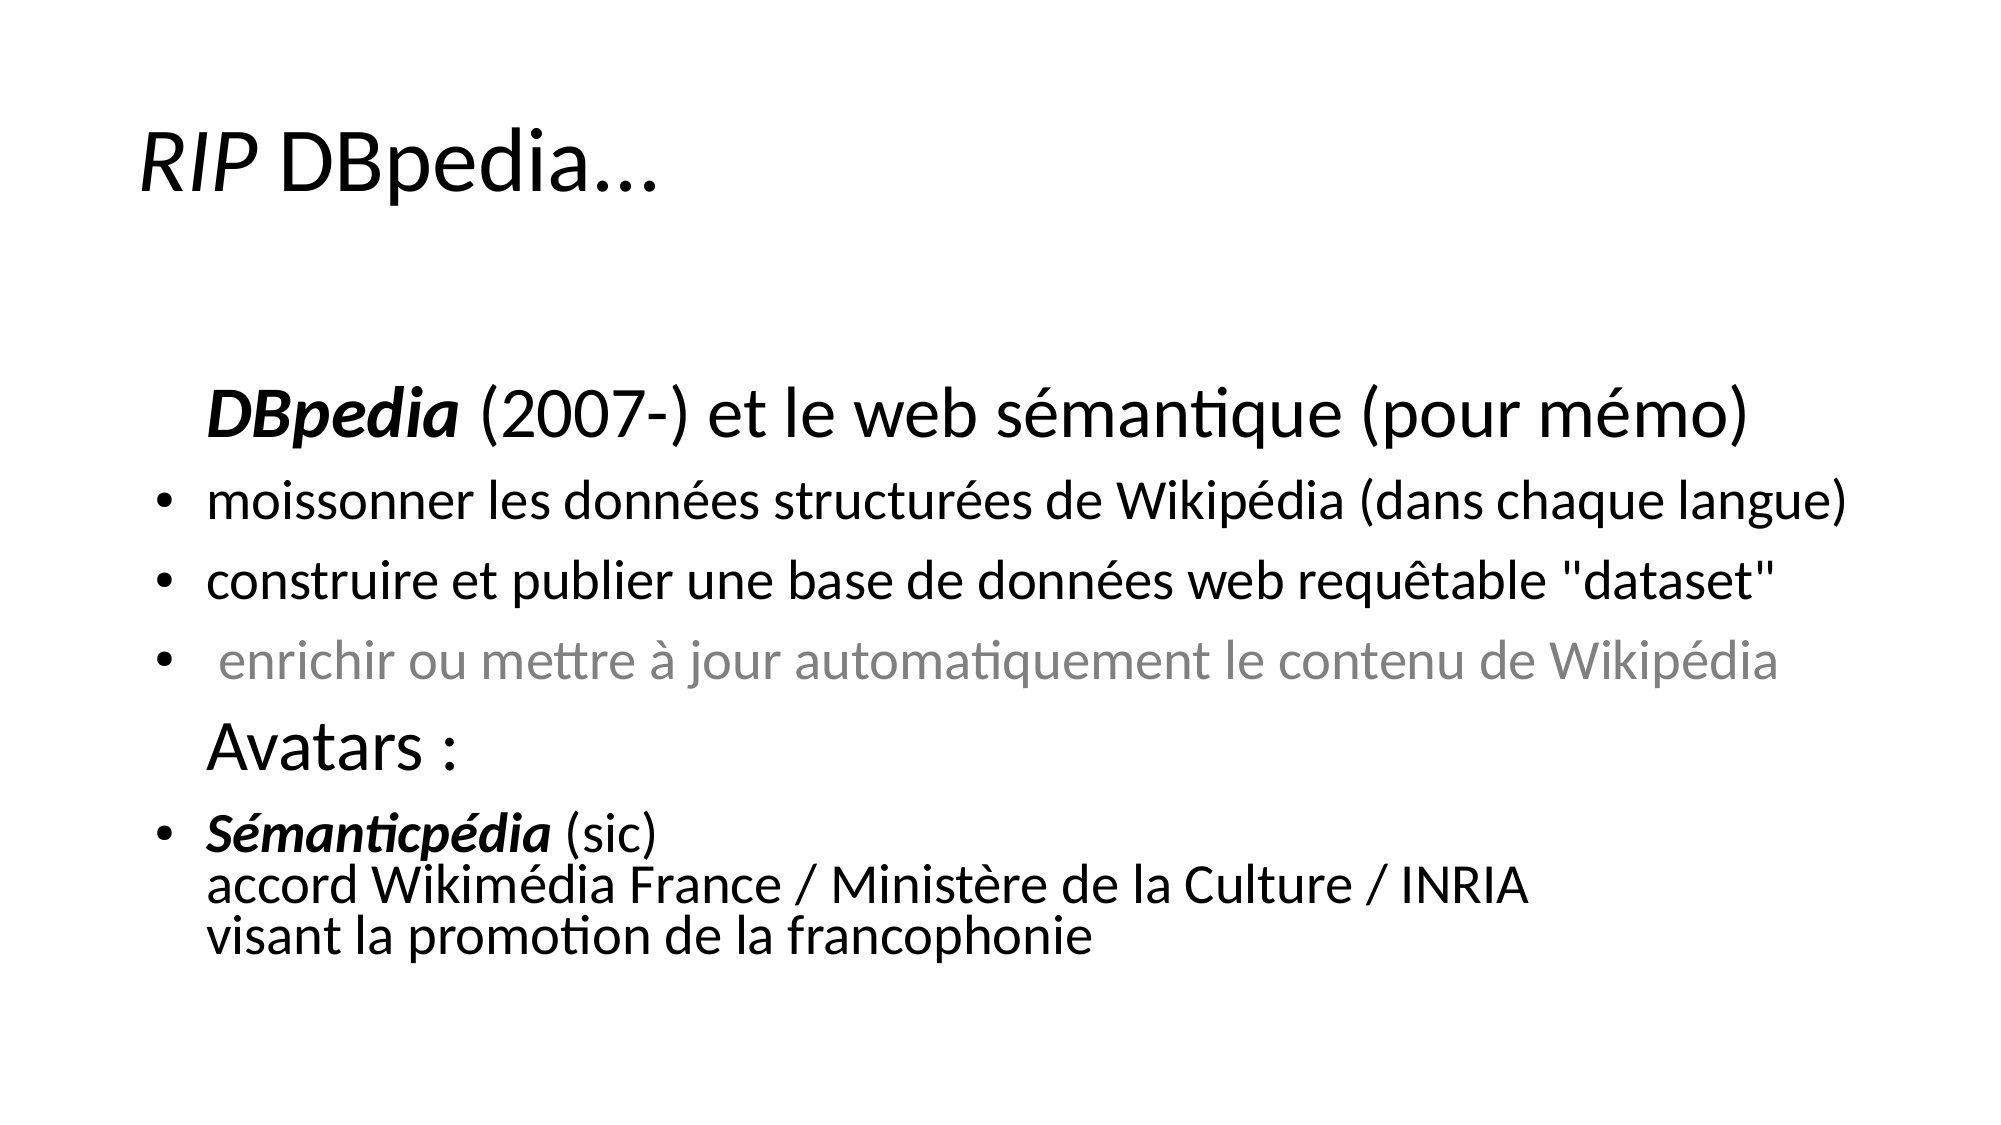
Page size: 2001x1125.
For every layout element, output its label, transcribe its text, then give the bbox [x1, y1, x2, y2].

list DBpedia (2007-) et le web sémantique (pour mémo) moissonner les données structurées de Wikipédia (dans chaque langue) construire et publier une base de données web requêtable "dataset" enrichir ou mettre à jour automatiquement le contenu de Wikipédia Avatars : Sémanticpédia (sic) accord Wikimédia France / Ministère de la Culture / INRIA visant la promotion de la francophonie [137, 299, 1863, 1014]
title RIP DBpedia... [137, 59, 1863, 278]
